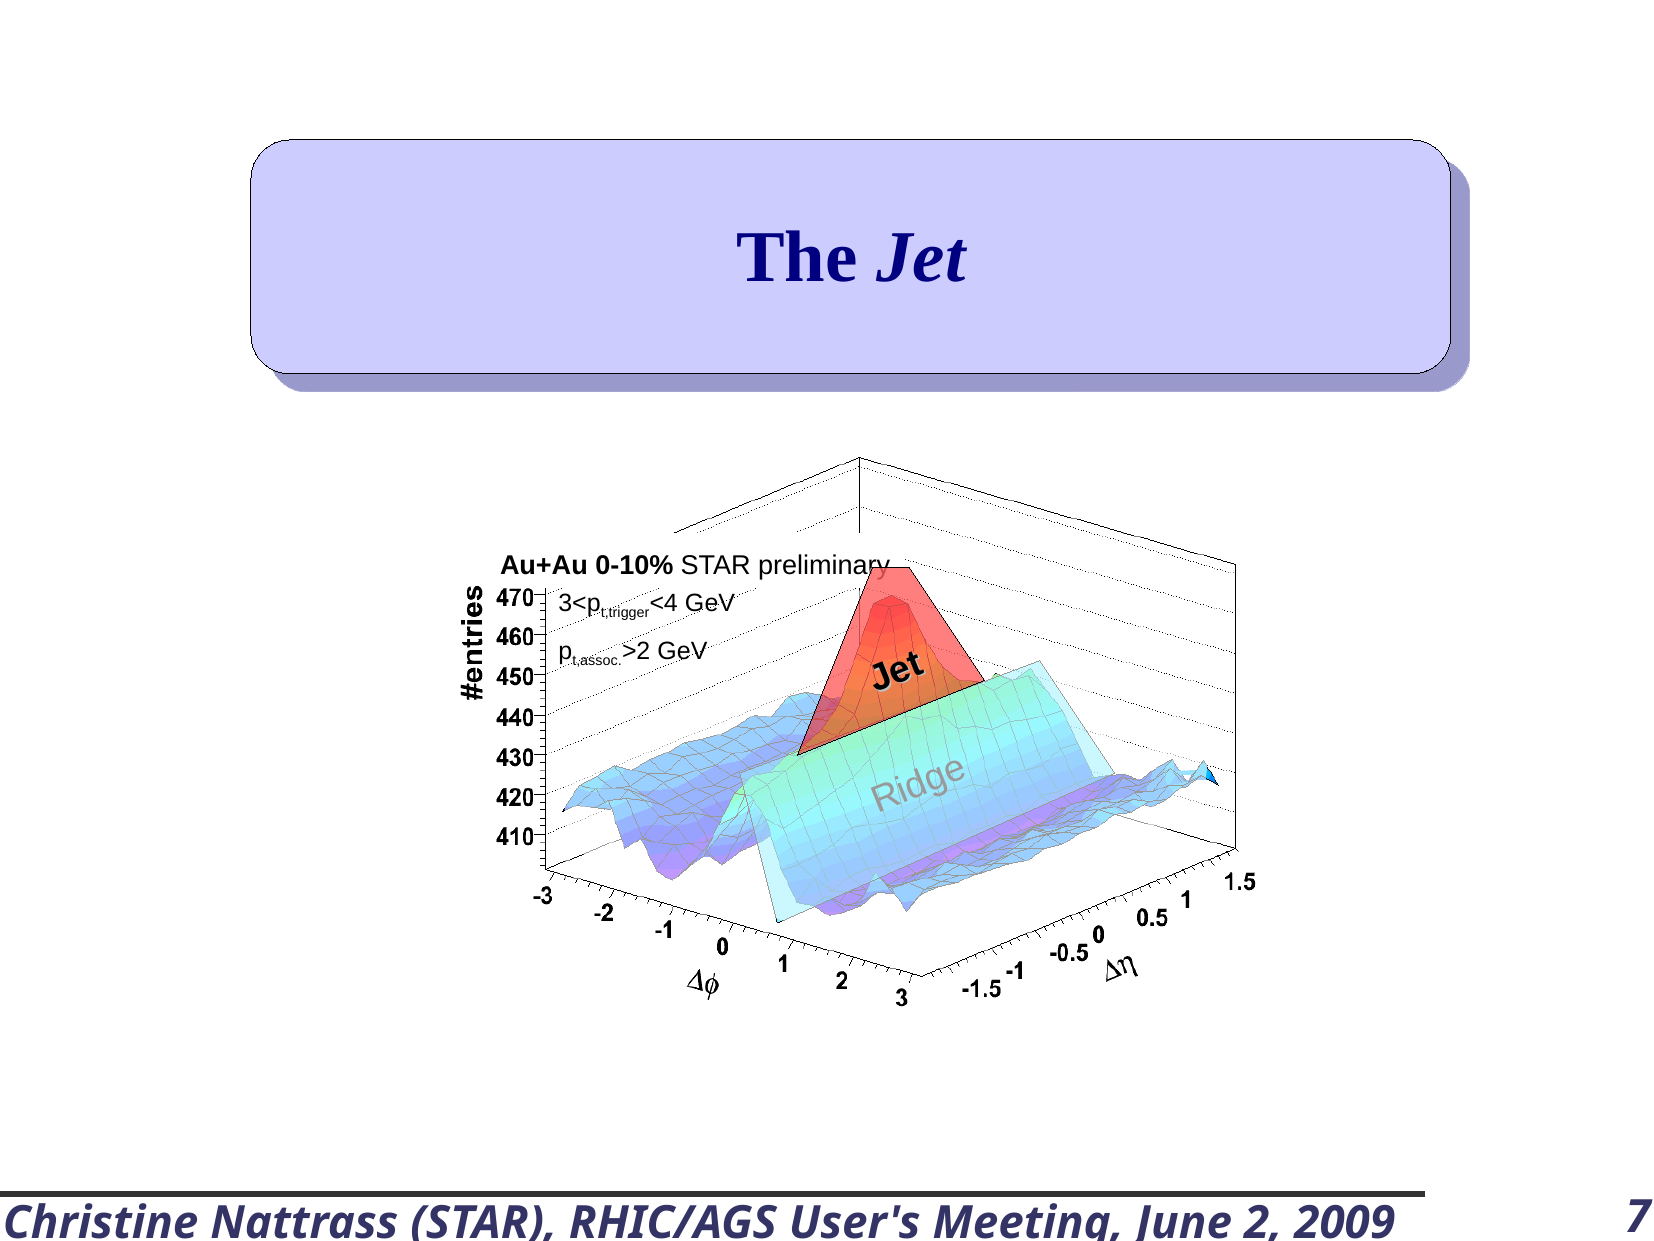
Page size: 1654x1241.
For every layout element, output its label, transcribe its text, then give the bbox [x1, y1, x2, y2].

text_box 3<pt,trigger<4 GeV pt,assoc.>2 GeV [543, 588, 785, 677]
text_box The Jet [250, 139, 1451, 374]
picture [459, 392, 1321, 1041]
text_box [564, 567, 1209, 961]
text_box Jet [845, 628, 945, 713]
text_box Au+Au 0-10% STAR preliminary [485, 533, 906, 588]
